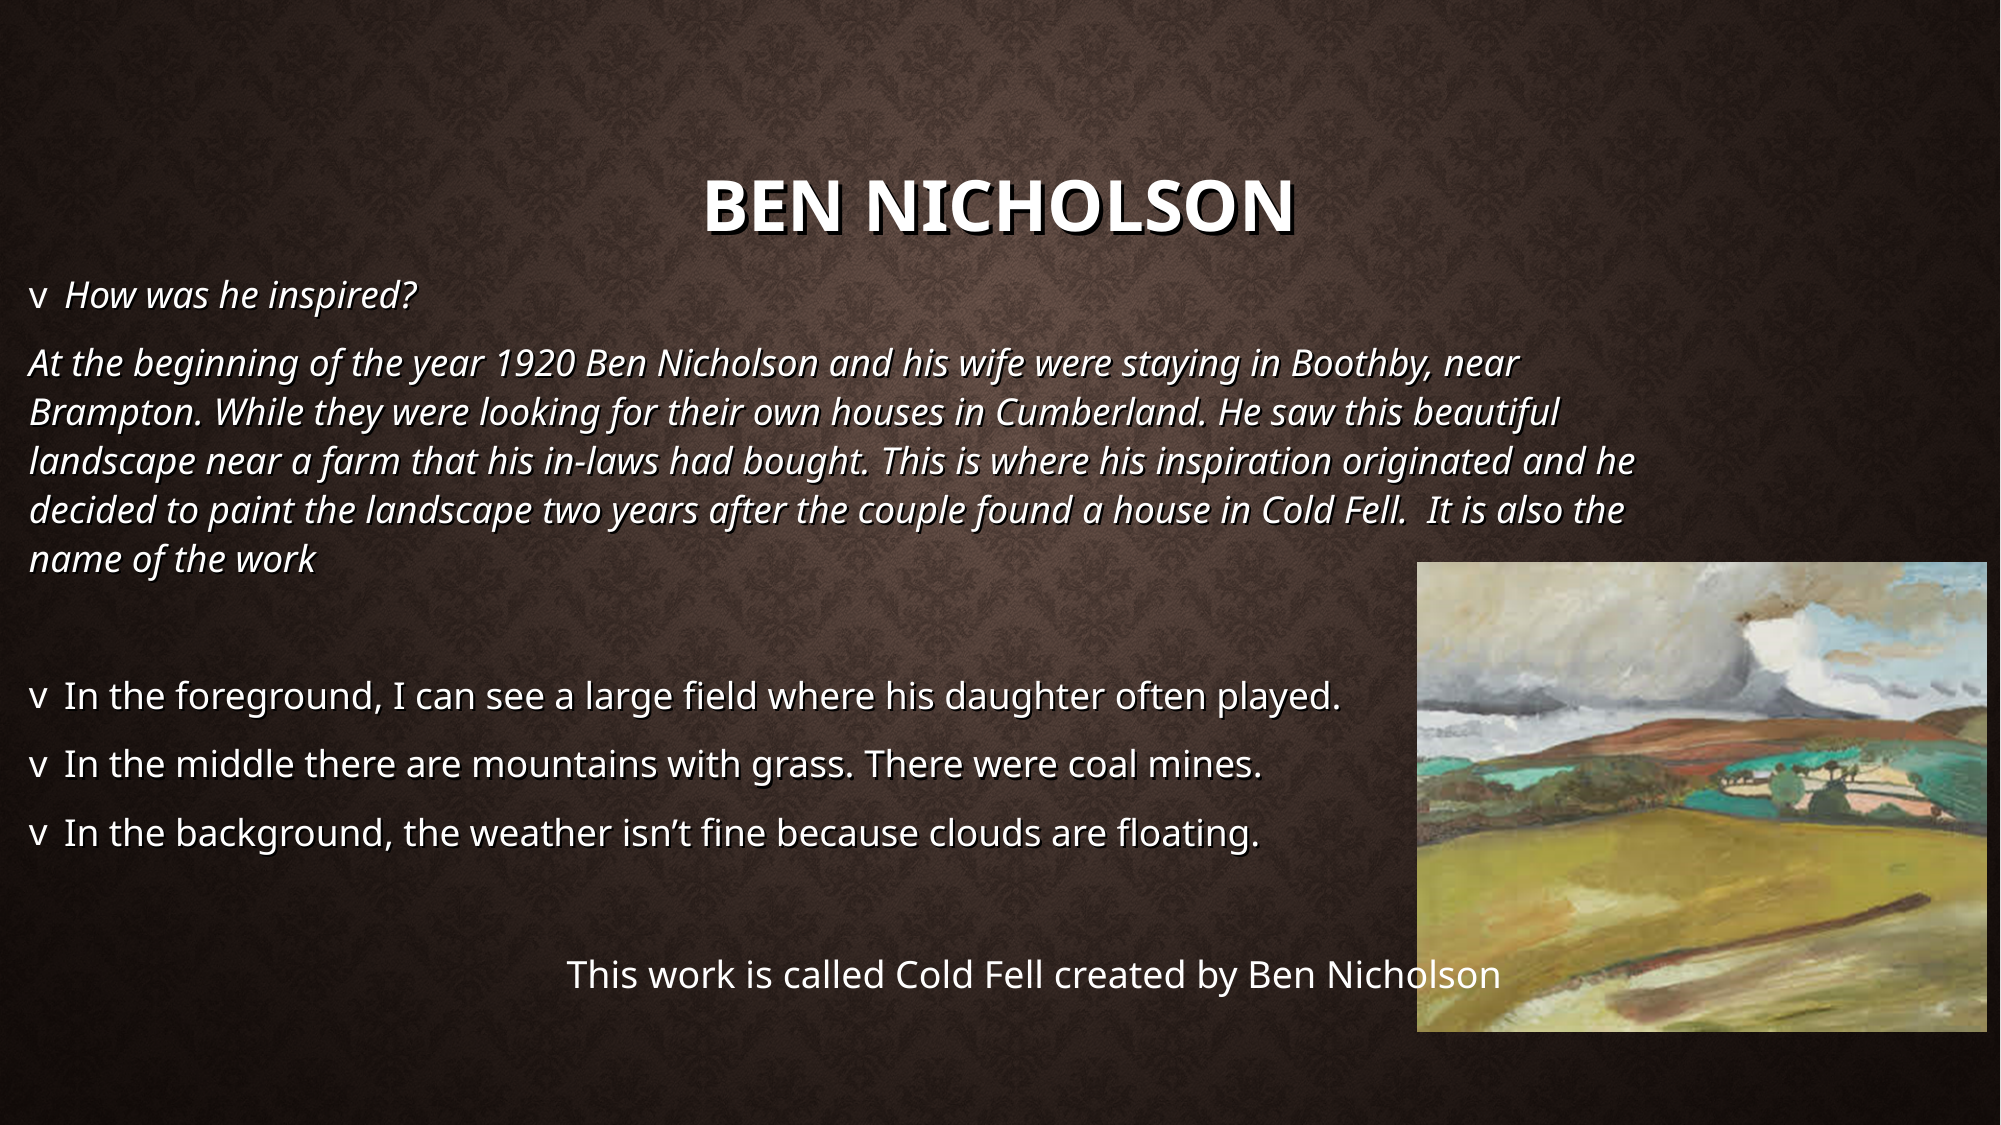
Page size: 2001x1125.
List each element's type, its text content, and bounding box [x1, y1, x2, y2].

title Ben Nicholson [149, 99, 1849, 318]
text_box This work is called Cold Fell created by Ben Nicholson [552, 943, 1518, 1004]
picture [1417, 562, 1987, 1032]
list How was he inspired? At the beginning of the year 1920 Ben Nicholson and his wife were staying in Boothby, near Brampton. While they were looking for their own houses in Cumberland. He saw this beautiful landscape near a farm that his in-laws had bought. This is where his inspiration originated and he decided to paint the landscape two years after the couple found a house in Cold Fell. It is also the name of the work In the foreground, I can see a large field where his daughter often played. In the middle there are mountains with grass. There were coal mines. In the background, the weather isn’t fine because clouds are floating. [13, 259, 1713, 866]
